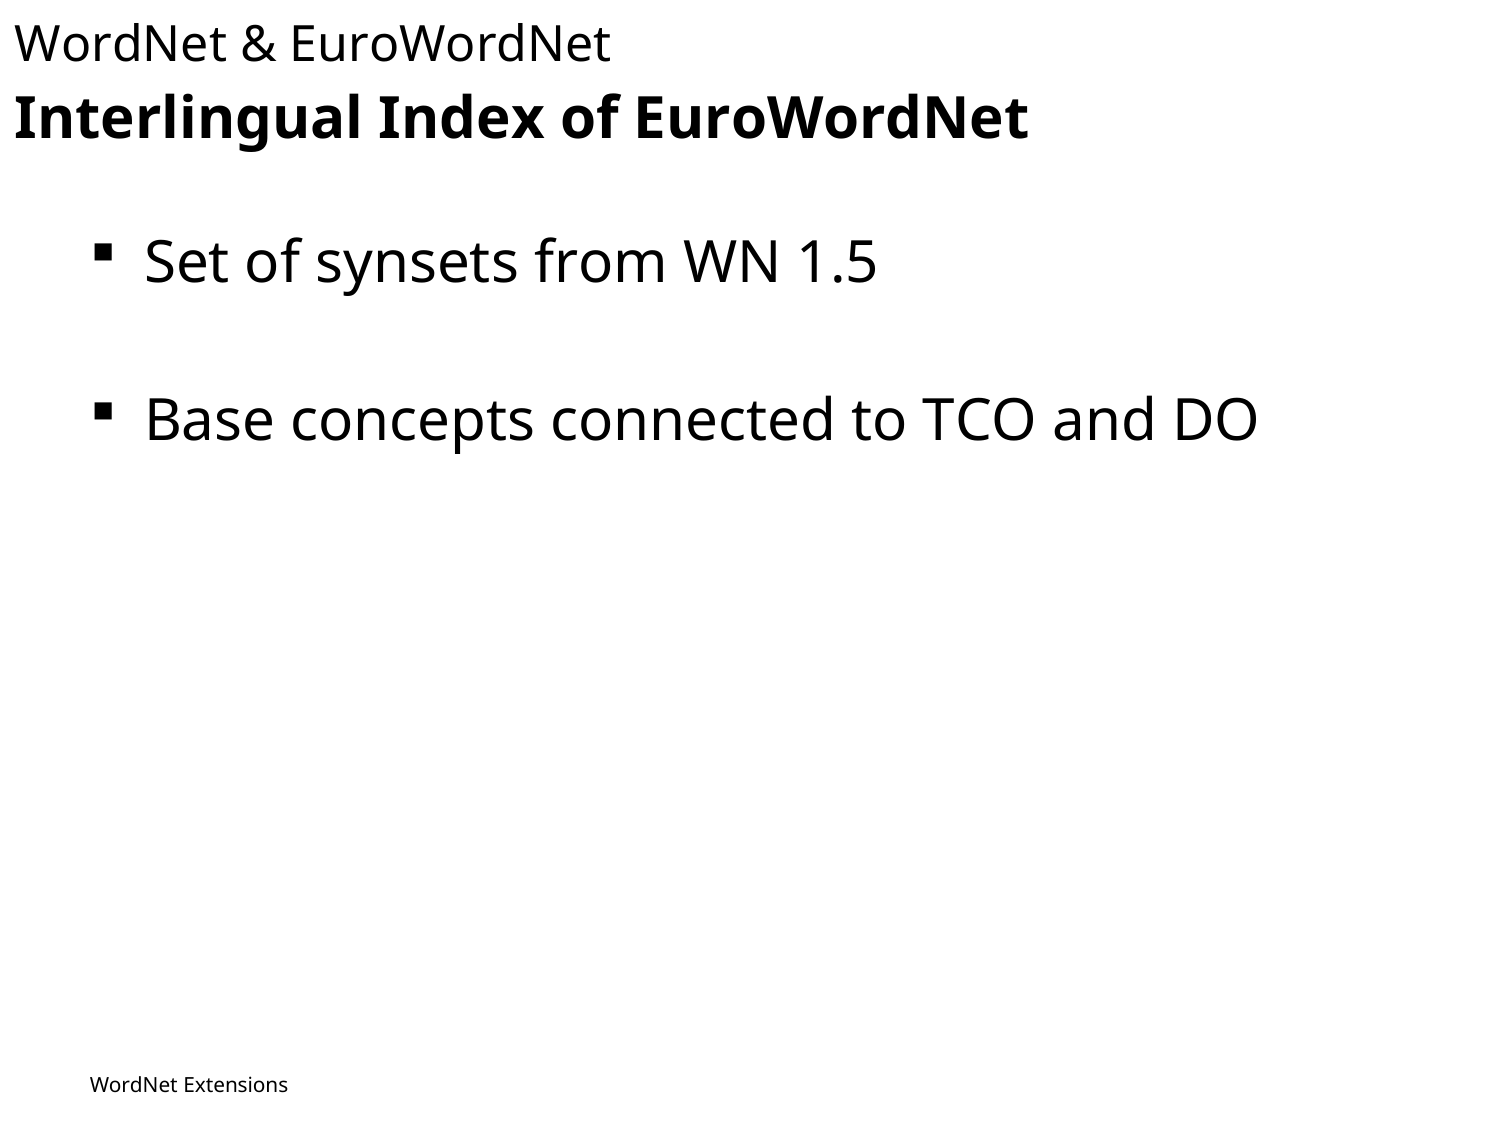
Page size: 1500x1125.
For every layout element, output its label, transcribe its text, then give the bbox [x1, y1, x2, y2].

text_box WordNet & EuroWordNet Interlingual Index of EuroWordNet [0, 0, 1276, 138]
list Set of synsets from WN 1.5 Base concepts connected to TCO and DO [75, 212, 1438, 1000]
